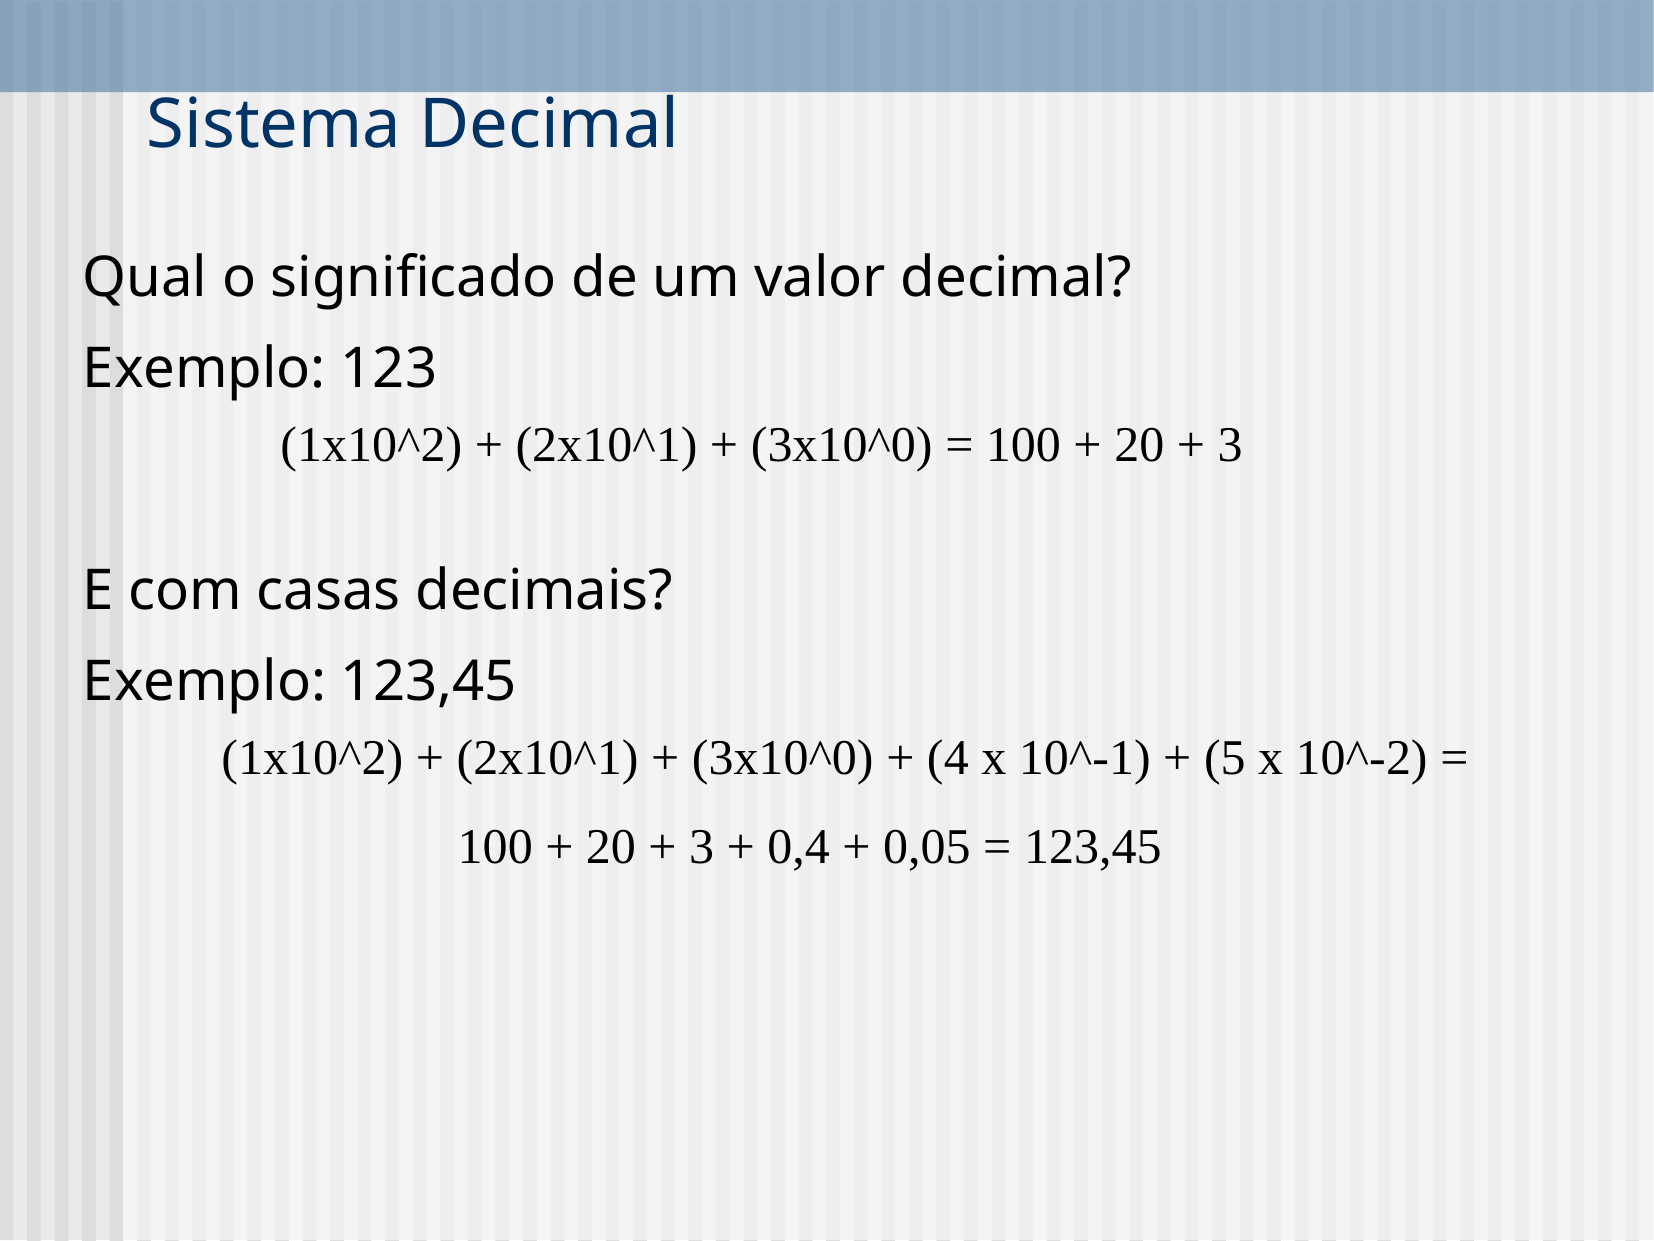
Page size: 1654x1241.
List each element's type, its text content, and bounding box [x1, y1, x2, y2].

list E com casas decimais? Exemplo: 123,45 [82, 549, 1571, 700]
list Qual o significado de um valor decimal? Exemplo: 123 [82, 236, 1571, 387]
text_box 100 + 20 + 3 + 0,4 + 0,05 = 123,45 [442, 814, 1177, 886]
text_box (1x10^2) + (2x10^1) + (3x10^0) = 100 + 20 + 3 [265, 413, 1388, 485]
text_box (1x10^2) + (2x10^1) + (3x10^0) + (4 x 10^-1) + (5 x 10^-2) = [206, 726, 1595, 798]
title Sistema Decimal [146, 36, 1536, 204]
